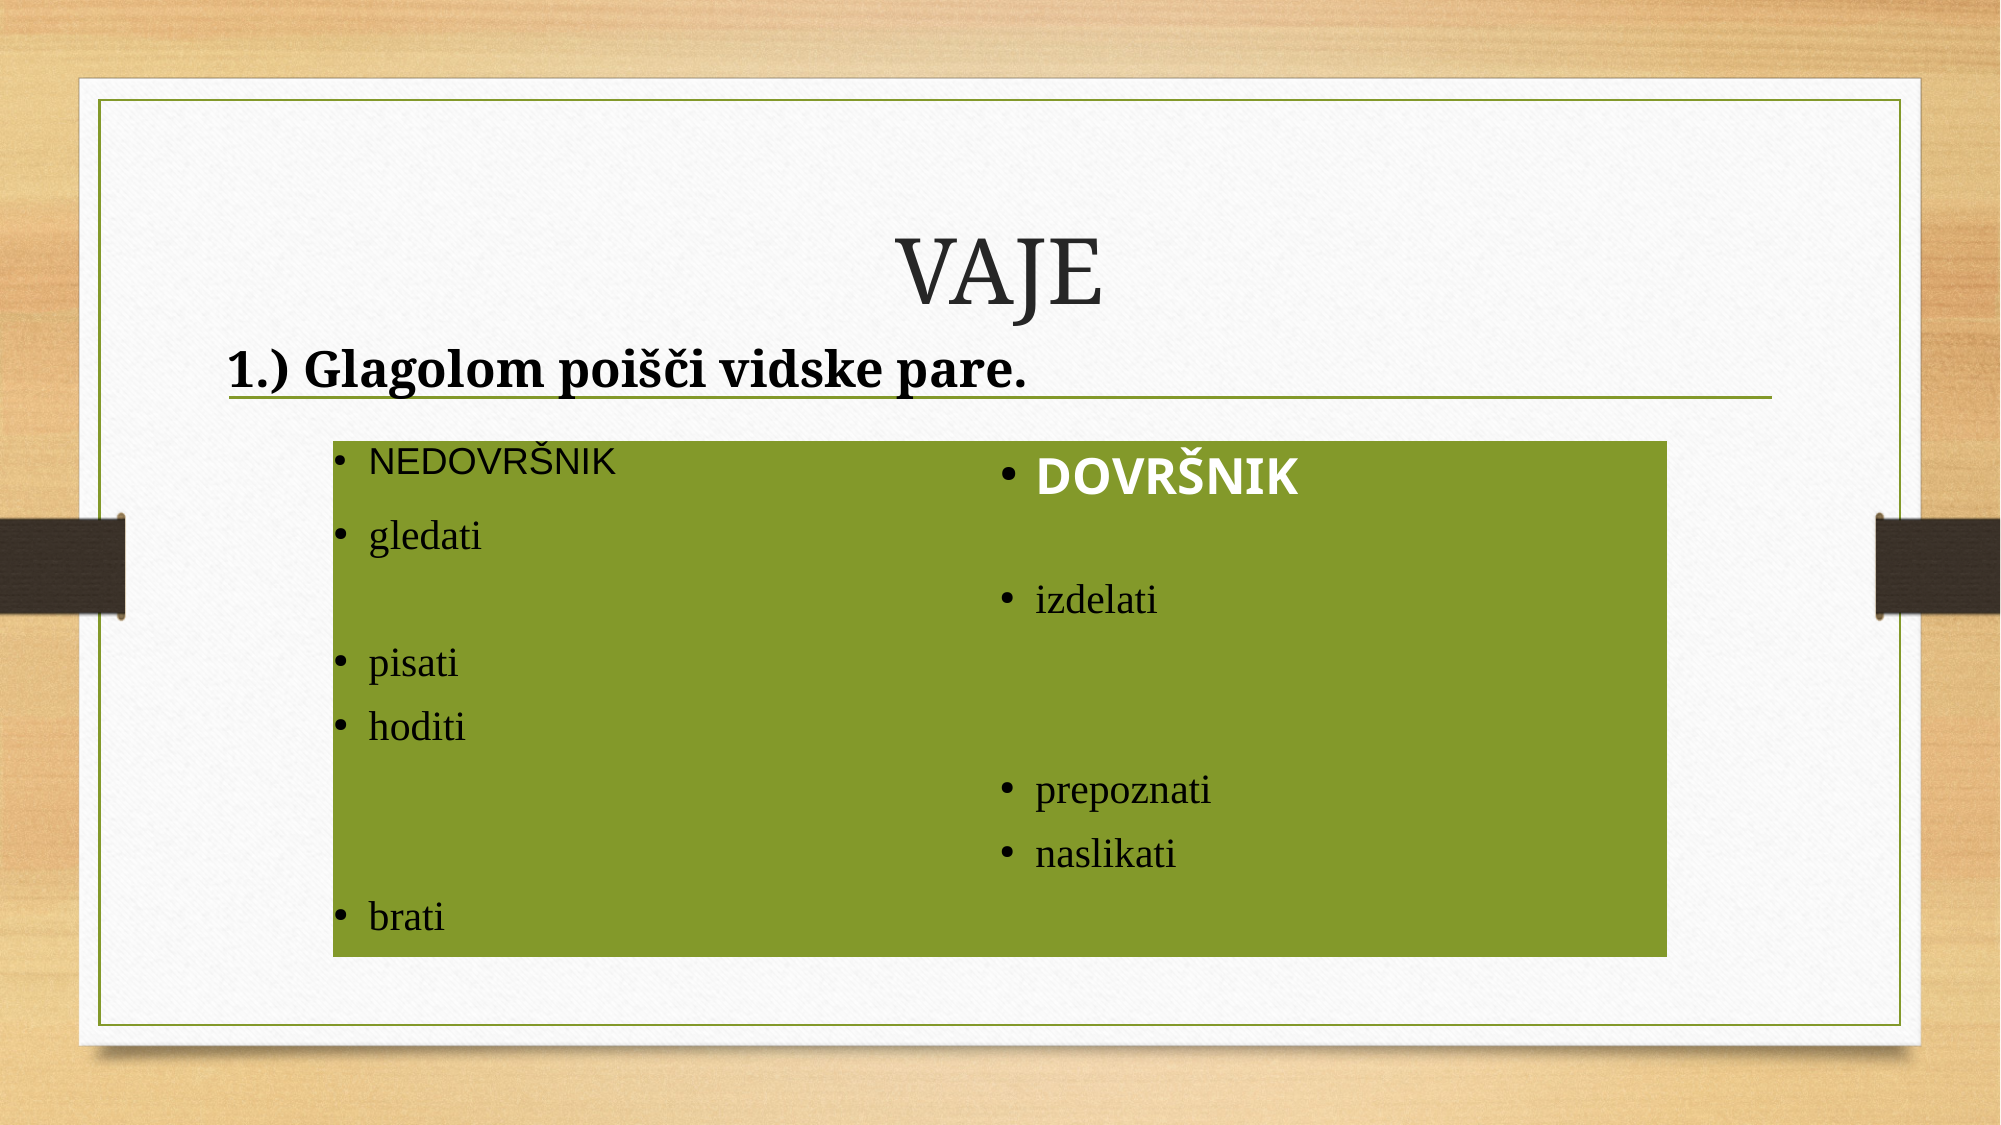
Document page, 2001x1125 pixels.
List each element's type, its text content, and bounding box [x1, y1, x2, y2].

title VAJE [212, 161, 1788, 330]
table_cell [1000, 512, 1667, 576]
table_cell gledati [333, 512, 1000, 576]
table_cell hoditi [333, 703, 1000, 766]
table_cell [1000, 639, 1667, 703]
table_cell naslikati [1000, 830, 1667, 893]
list 1.) Glagolom poišči vidske pare. [212, 330, 1788, 1068]
table_cell izdelati [1000, 576, 1667, 639]
table_cell brati [333, 893, 1000, 957]
table_cell [333, 766, 1000, 830]
table_cell pisati [333, 639, 1000, 703]
table_cell prepoznati [1000, 766, 1667, 830]
table_cell [1000, 703, 1667, 766]
table_header DOVRŠNIK [1000, 441, 1667, 512]
table_header NEDOVRŠNIK [333, 441, 1000, 512]
table_cell [333, 830, 1000, 893]
table_cell [333, 576, 1000, 639]
table_cell [1000, 893, 1667, 957]
